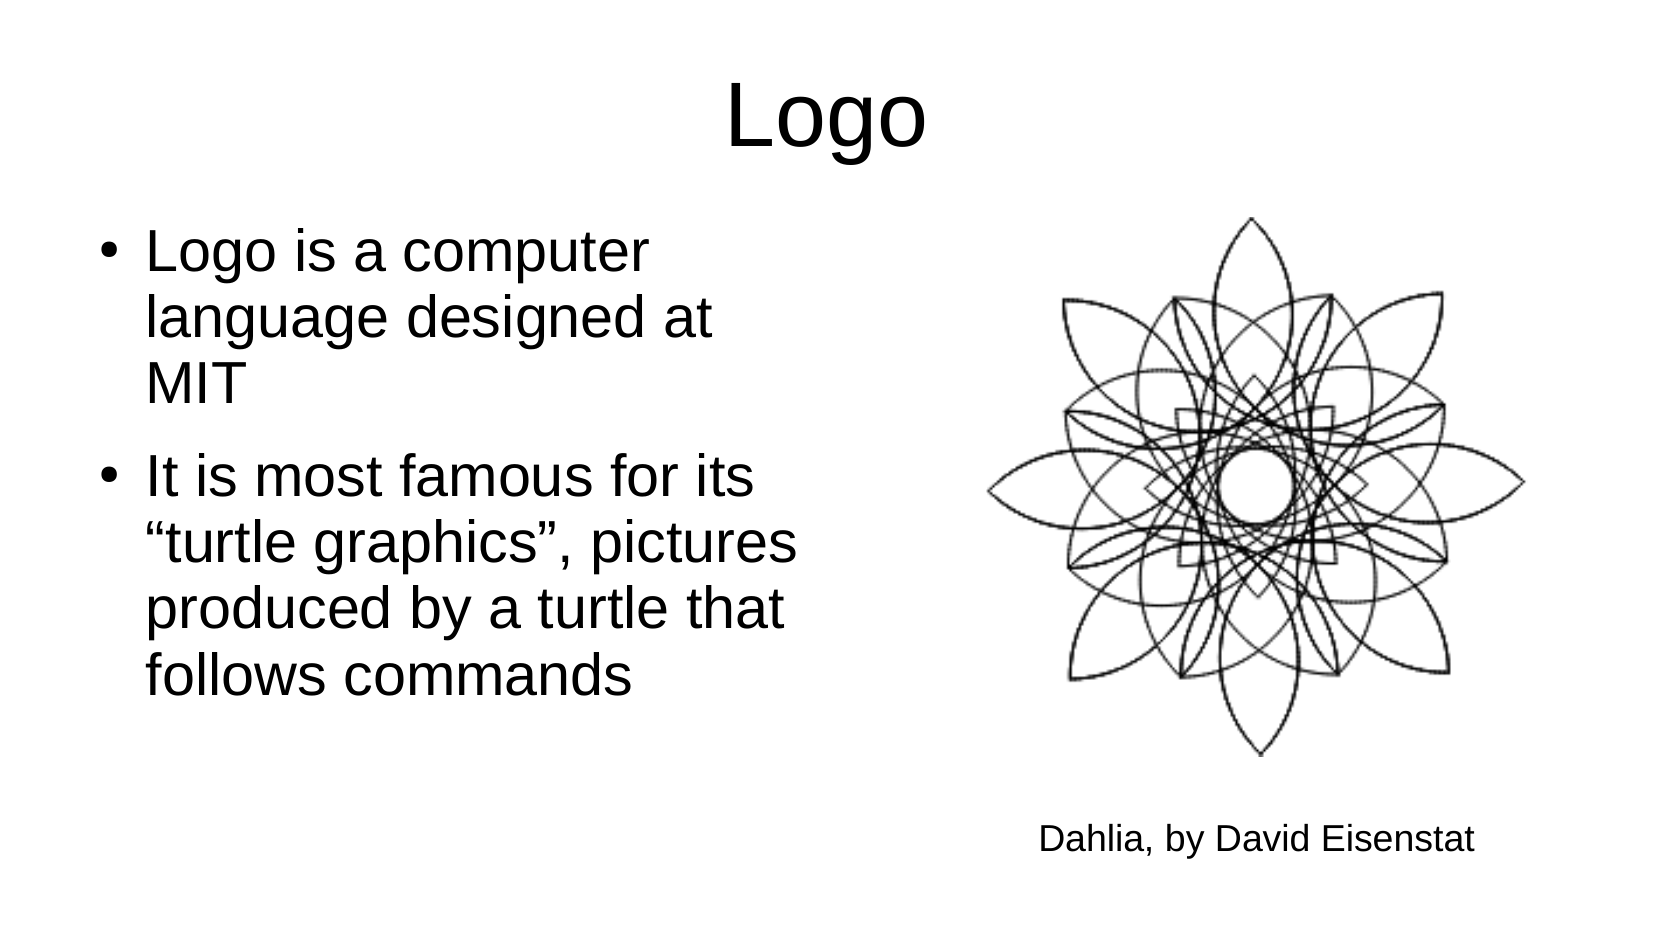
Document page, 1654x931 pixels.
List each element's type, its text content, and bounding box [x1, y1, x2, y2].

title Logo [82, 37, 1571, 193]
list Logo is a computer language designed at MIT It is most famous for its “turtle graphics”, pictures produced by a turtle that follows commands [82, 217, 809, 758]
text_box Dahlia, by David Eisenstat [1023, 810, 1491, 867]
picture [986, 217, 1528, 758]
